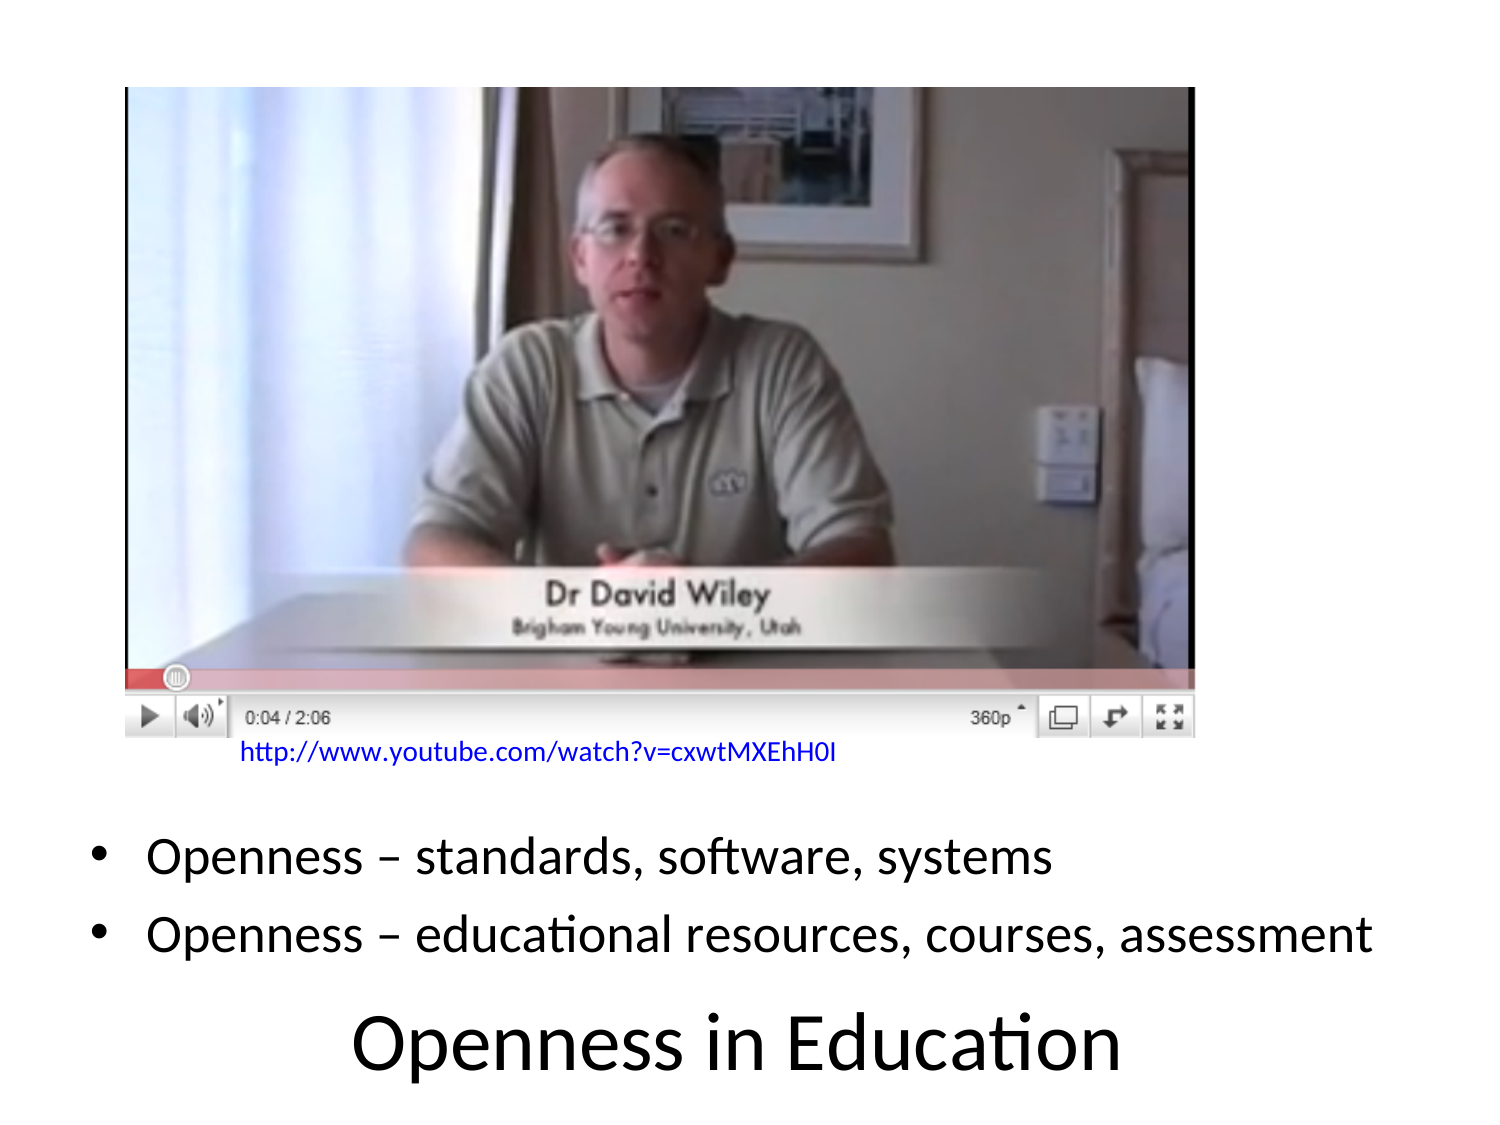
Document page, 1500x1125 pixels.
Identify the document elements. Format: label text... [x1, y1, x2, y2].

picture [125, 87, 1197, 738]
title Openness in Education [62, 979, 1413, 1096]
text_box http://www.youtube.com/watch?v=cxwtMXEhH0I [224, 724, 1088, 776]
text_box Openness – standards, software, systems Openness – educational resources, courses, assessment [75, 812, 1426, 1000]
